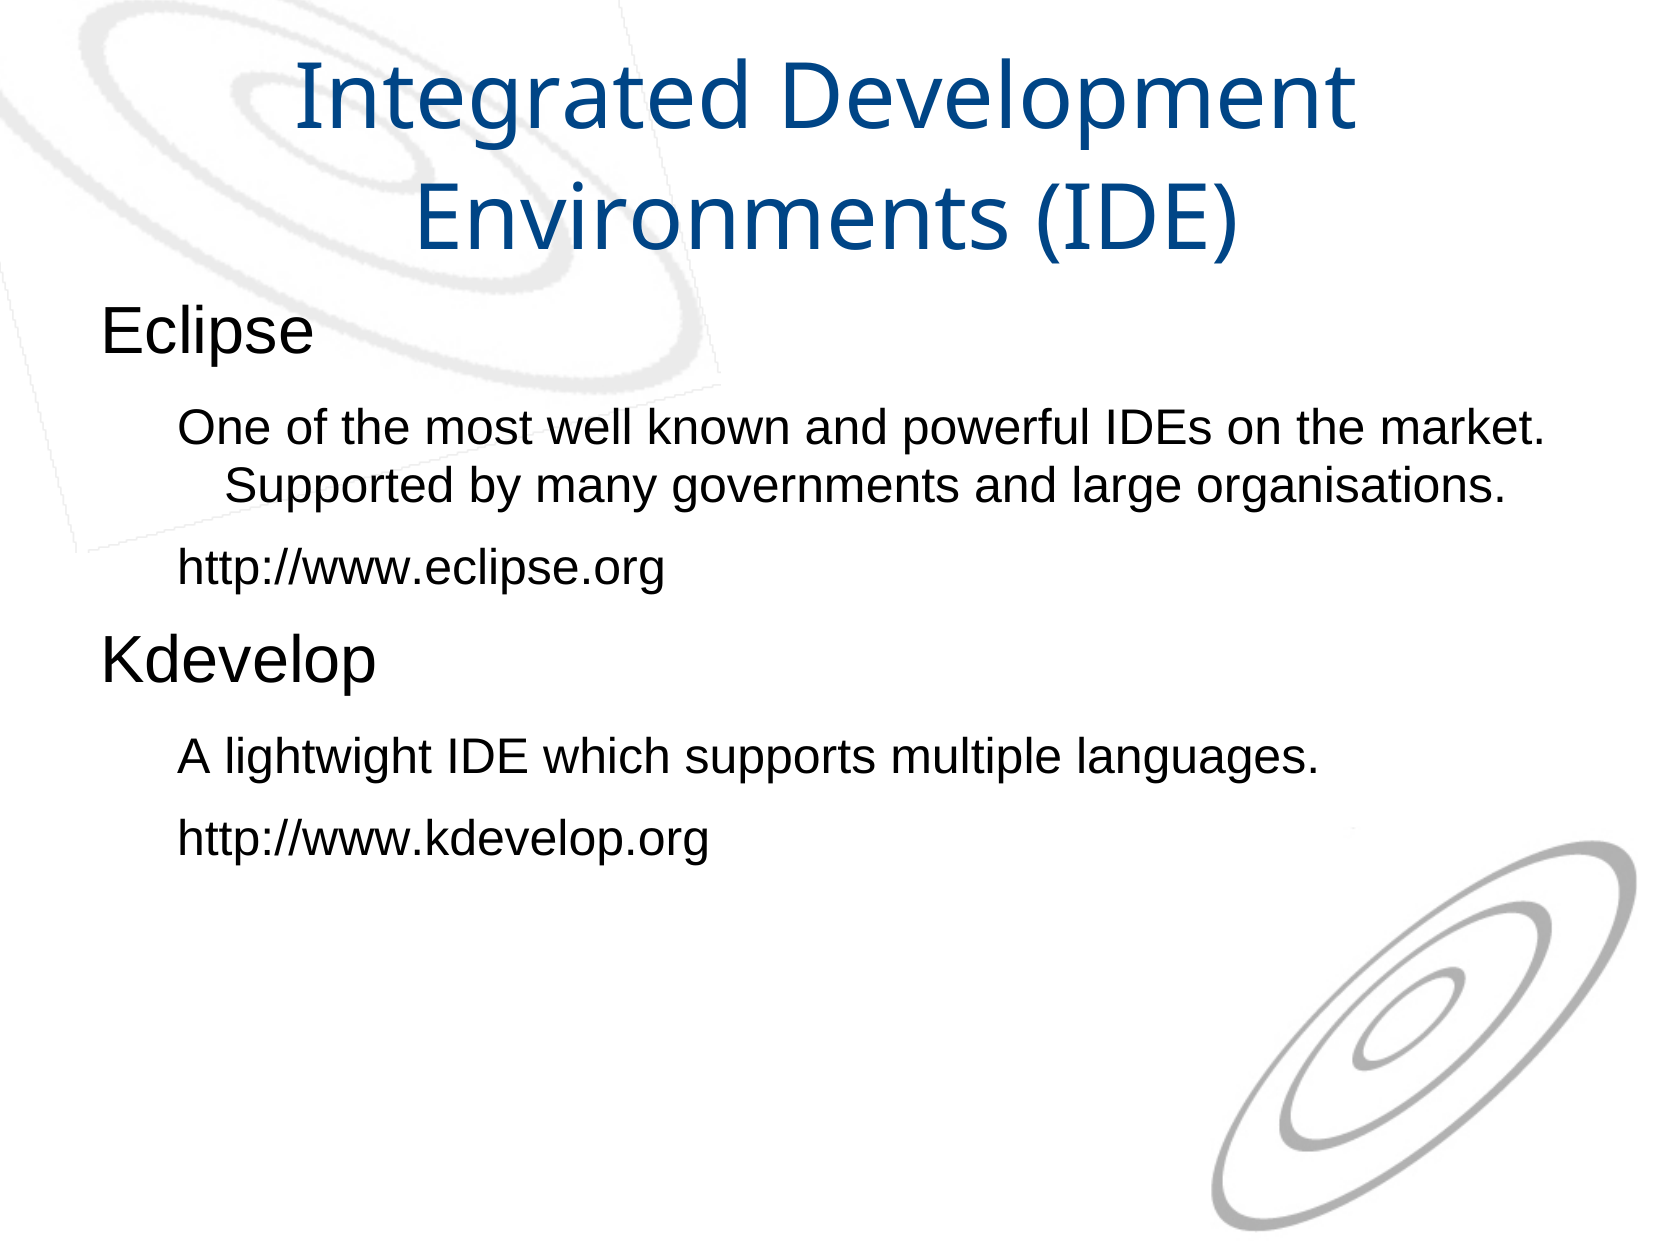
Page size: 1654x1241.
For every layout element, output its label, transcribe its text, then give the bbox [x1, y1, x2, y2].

title Integrated Development Environments (IDE)‏ [82, 46, 1571, 260]
picture [1210, 826, 1638, 1241]
list Eclipse One of the most well known and powerful IDEs on the market. Supported by many governments and large organisations. http://www.eclipse.org Kdevelop A lightwight IDE which supports multiple languages. http://www.kdevelop.org [82, 290, 1571, 1109]
